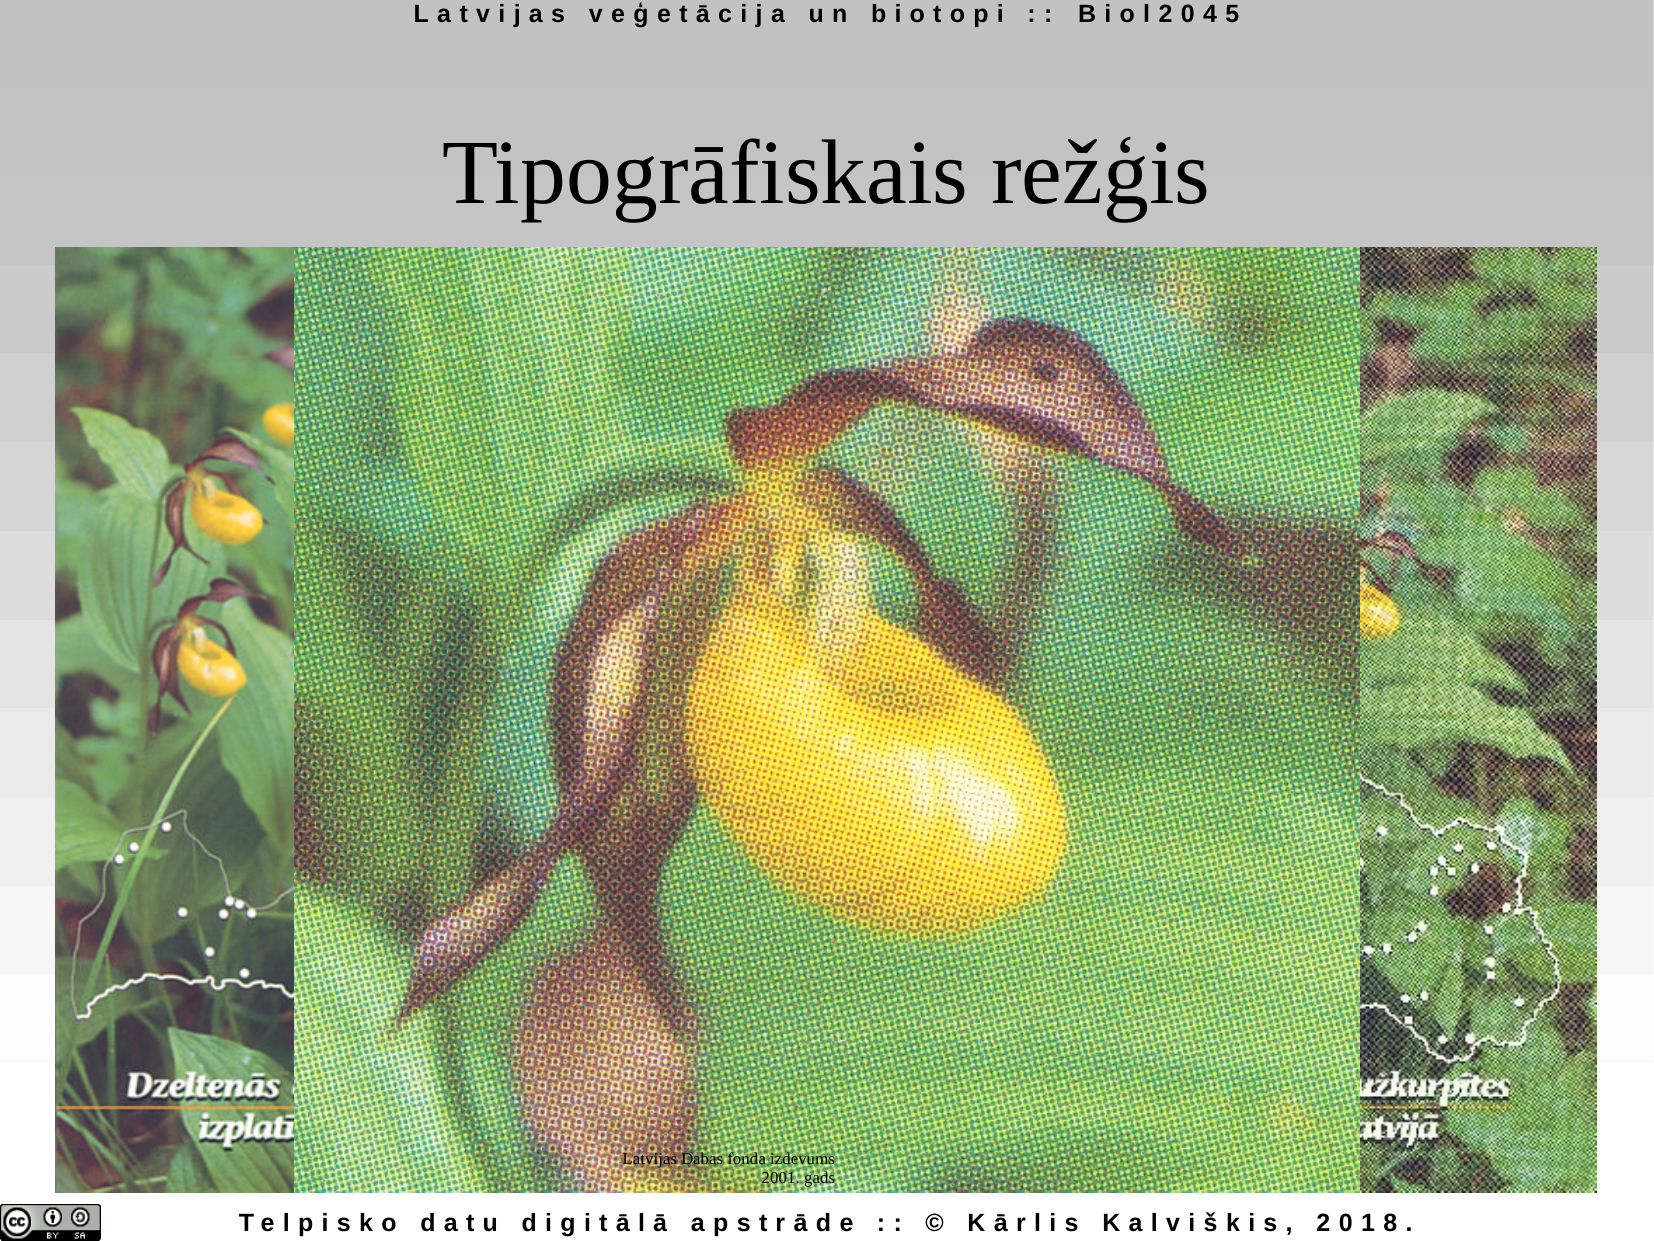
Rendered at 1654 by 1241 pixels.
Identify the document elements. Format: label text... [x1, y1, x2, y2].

title Tipogrāfiskais režģis [29, 49, 1625, 296]
text_box Latvijas Dabas fonda izdevums 2001. gads [622, 1149, 1037, 1187]
picture [0, 0, 1654, 1241]
